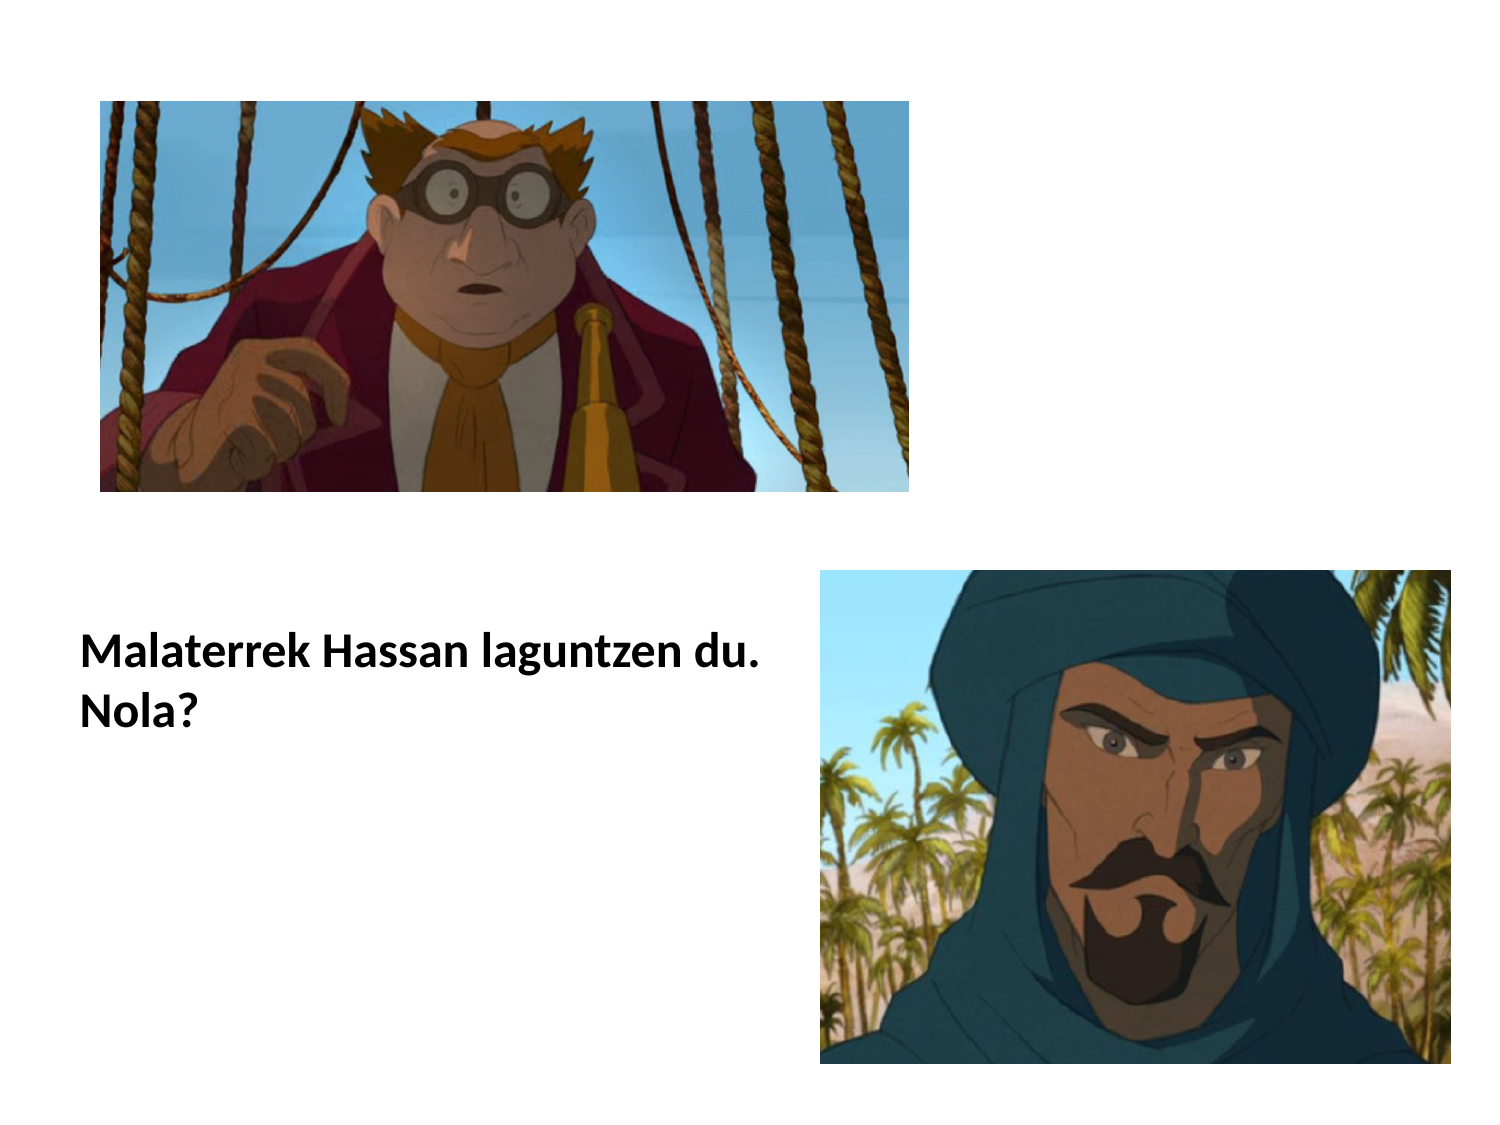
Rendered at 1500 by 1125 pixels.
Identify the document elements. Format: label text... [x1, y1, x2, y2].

picture [100, 101, 909, 492]
picture [820, 570, 1451, 1064]
text_box Malaterrek Hassan laguntzen du. Nola? [64, 609, 798, 745]
